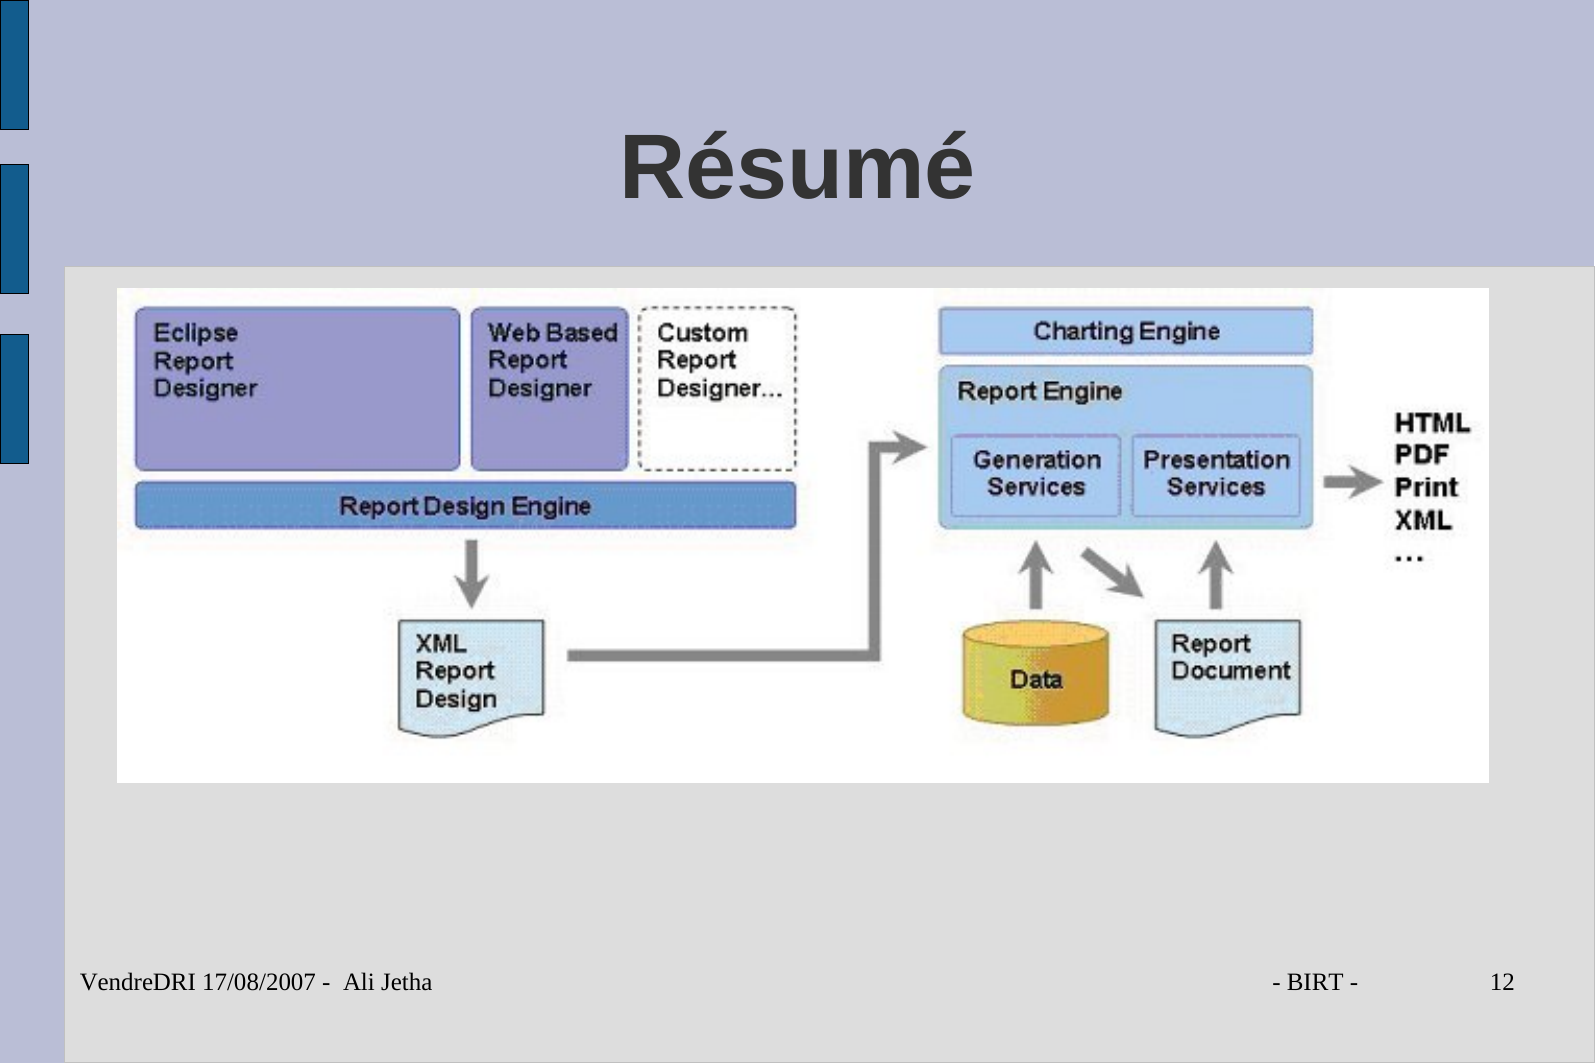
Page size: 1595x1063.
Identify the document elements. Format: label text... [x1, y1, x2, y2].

picture [117, 288, 1489, 784]
title Résumé [117, 85, 1479, 249]
